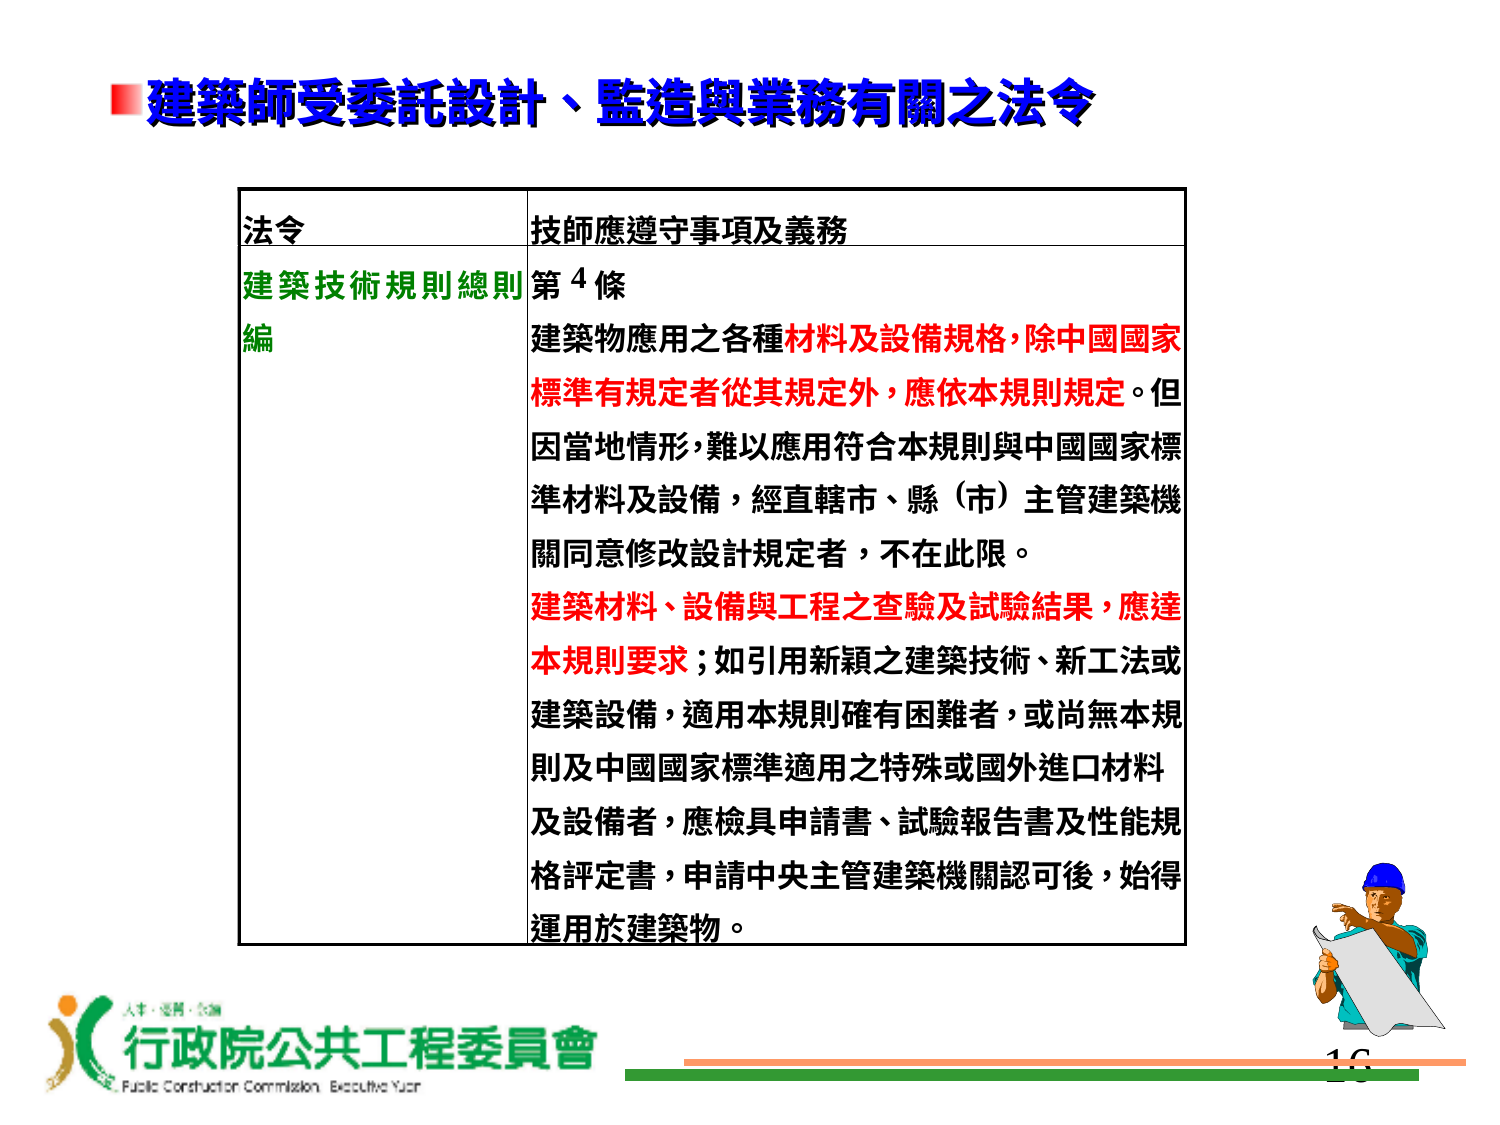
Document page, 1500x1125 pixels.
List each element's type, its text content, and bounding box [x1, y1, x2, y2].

picture [109, 82, 146, 119]
text_box 建築師受委託設計、監造與業務有關之法令 [94, 62, 1111, 139]
chart [237, 187, 1188, 987]
chart [1312, 862, 1447, 1038]
